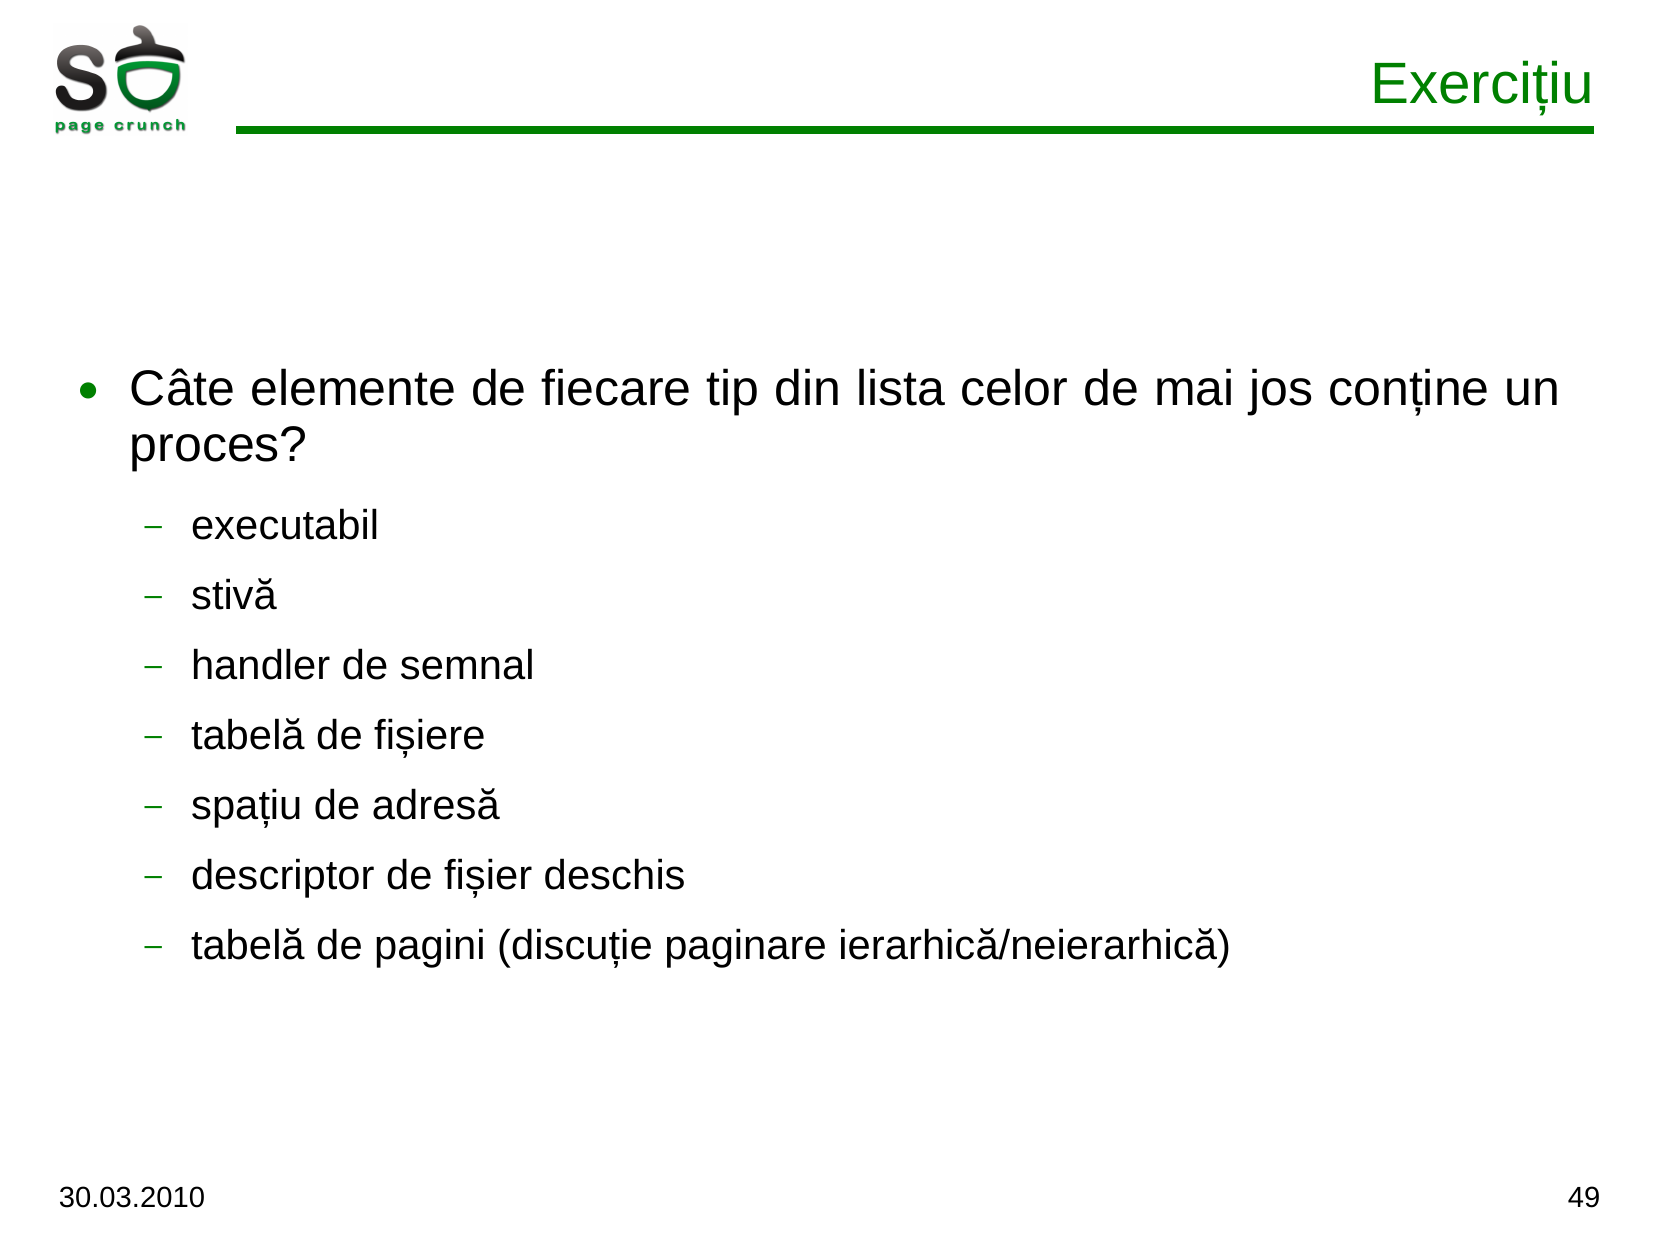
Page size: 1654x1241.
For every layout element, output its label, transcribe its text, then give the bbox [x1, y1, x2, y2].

picture [53, 23, 188, 136]
list Câte elemente de fiecare tip din lista celor de mai jos conține un proces? executabil stivă handler de semnal tabelă de fișiere spațiu de adresă descriptor de fișier deschis tabelă de pagini (discuție paginare ierarhică/neierarhică) [59, 177, 1595, 1152]
title Exercițiu [236, 49, 1595, 119]
